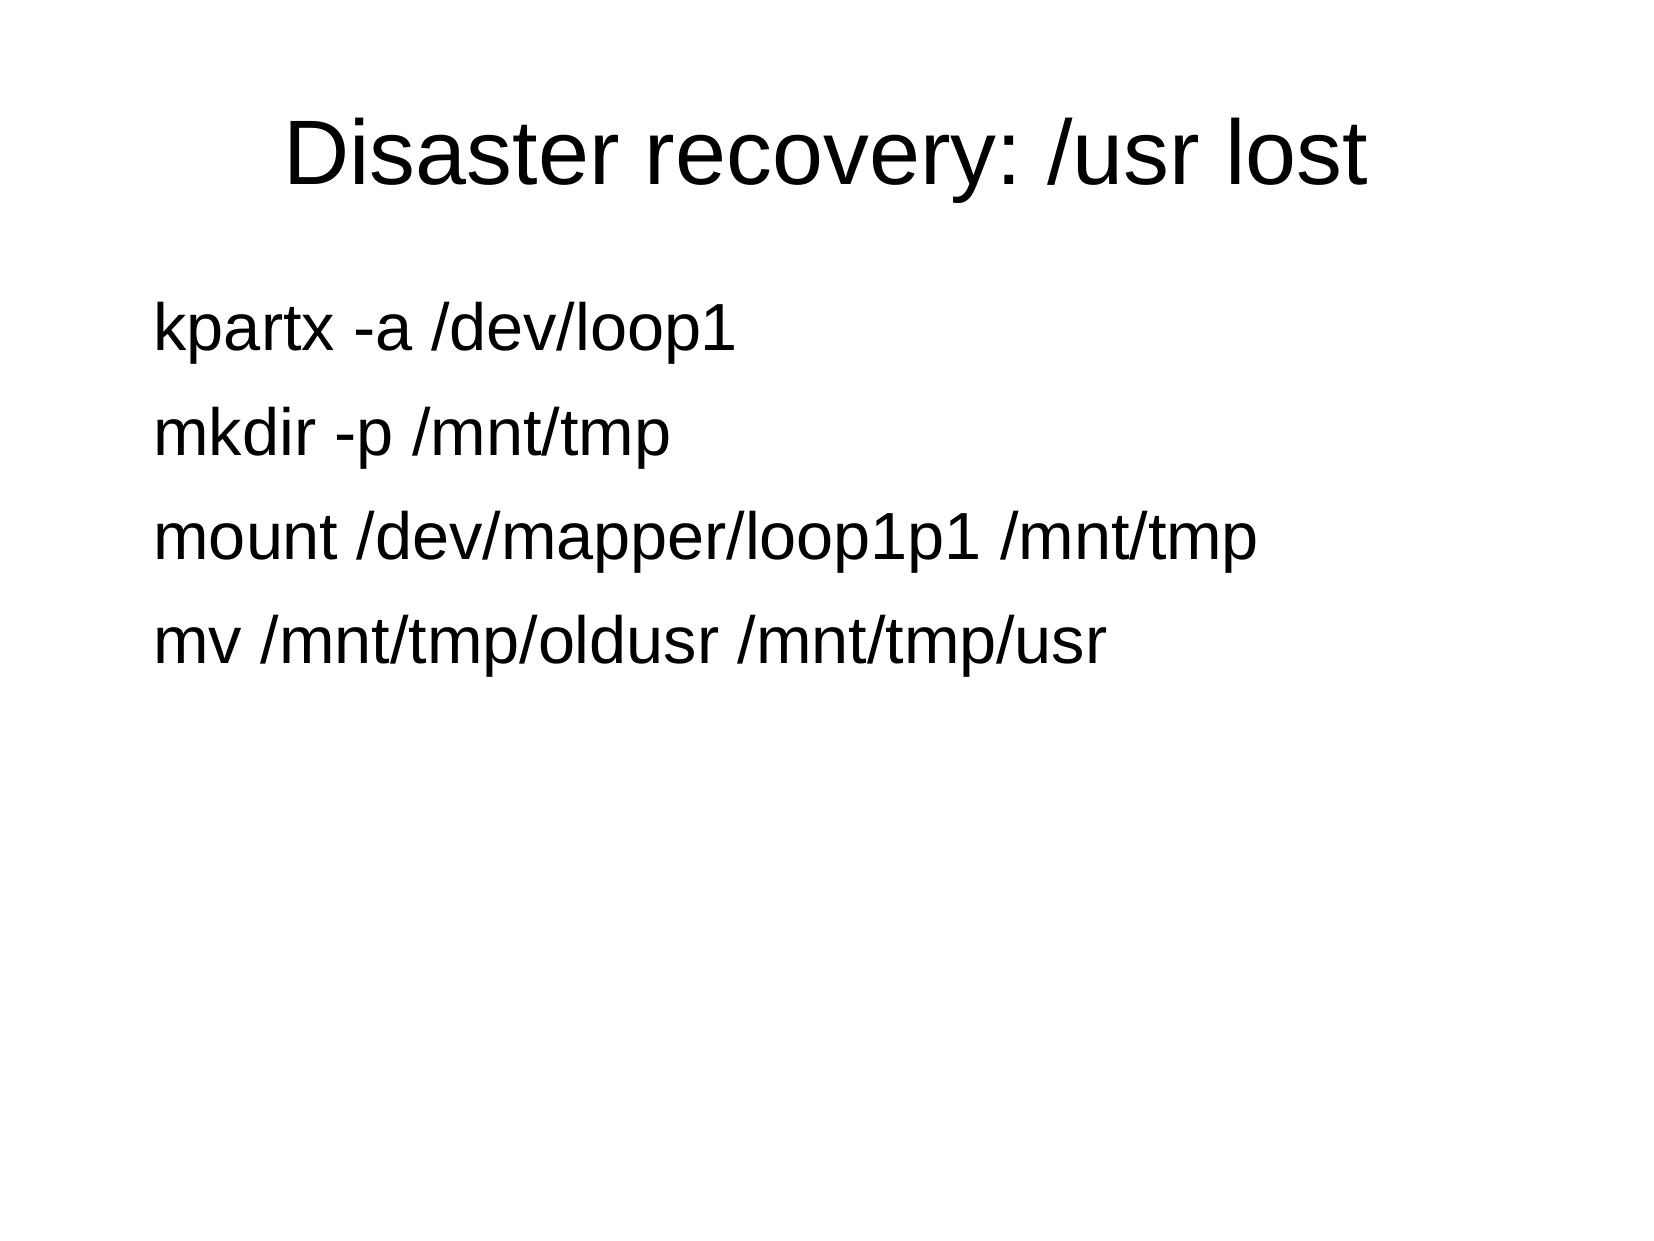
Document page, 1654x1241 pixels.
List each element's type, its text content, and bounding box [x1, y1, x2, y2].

title Disaster recovery: /usr lost [82, 49, 1571, 257]
list kpartx -a /dev/loop1 mkdir -p /mnt/tmp mount /dev/mapper/loop1p1 /mnt/tmp mv /mnt/tmp/oldusr /mnt/tmp/usr [82, 290, 1571, 1010]
